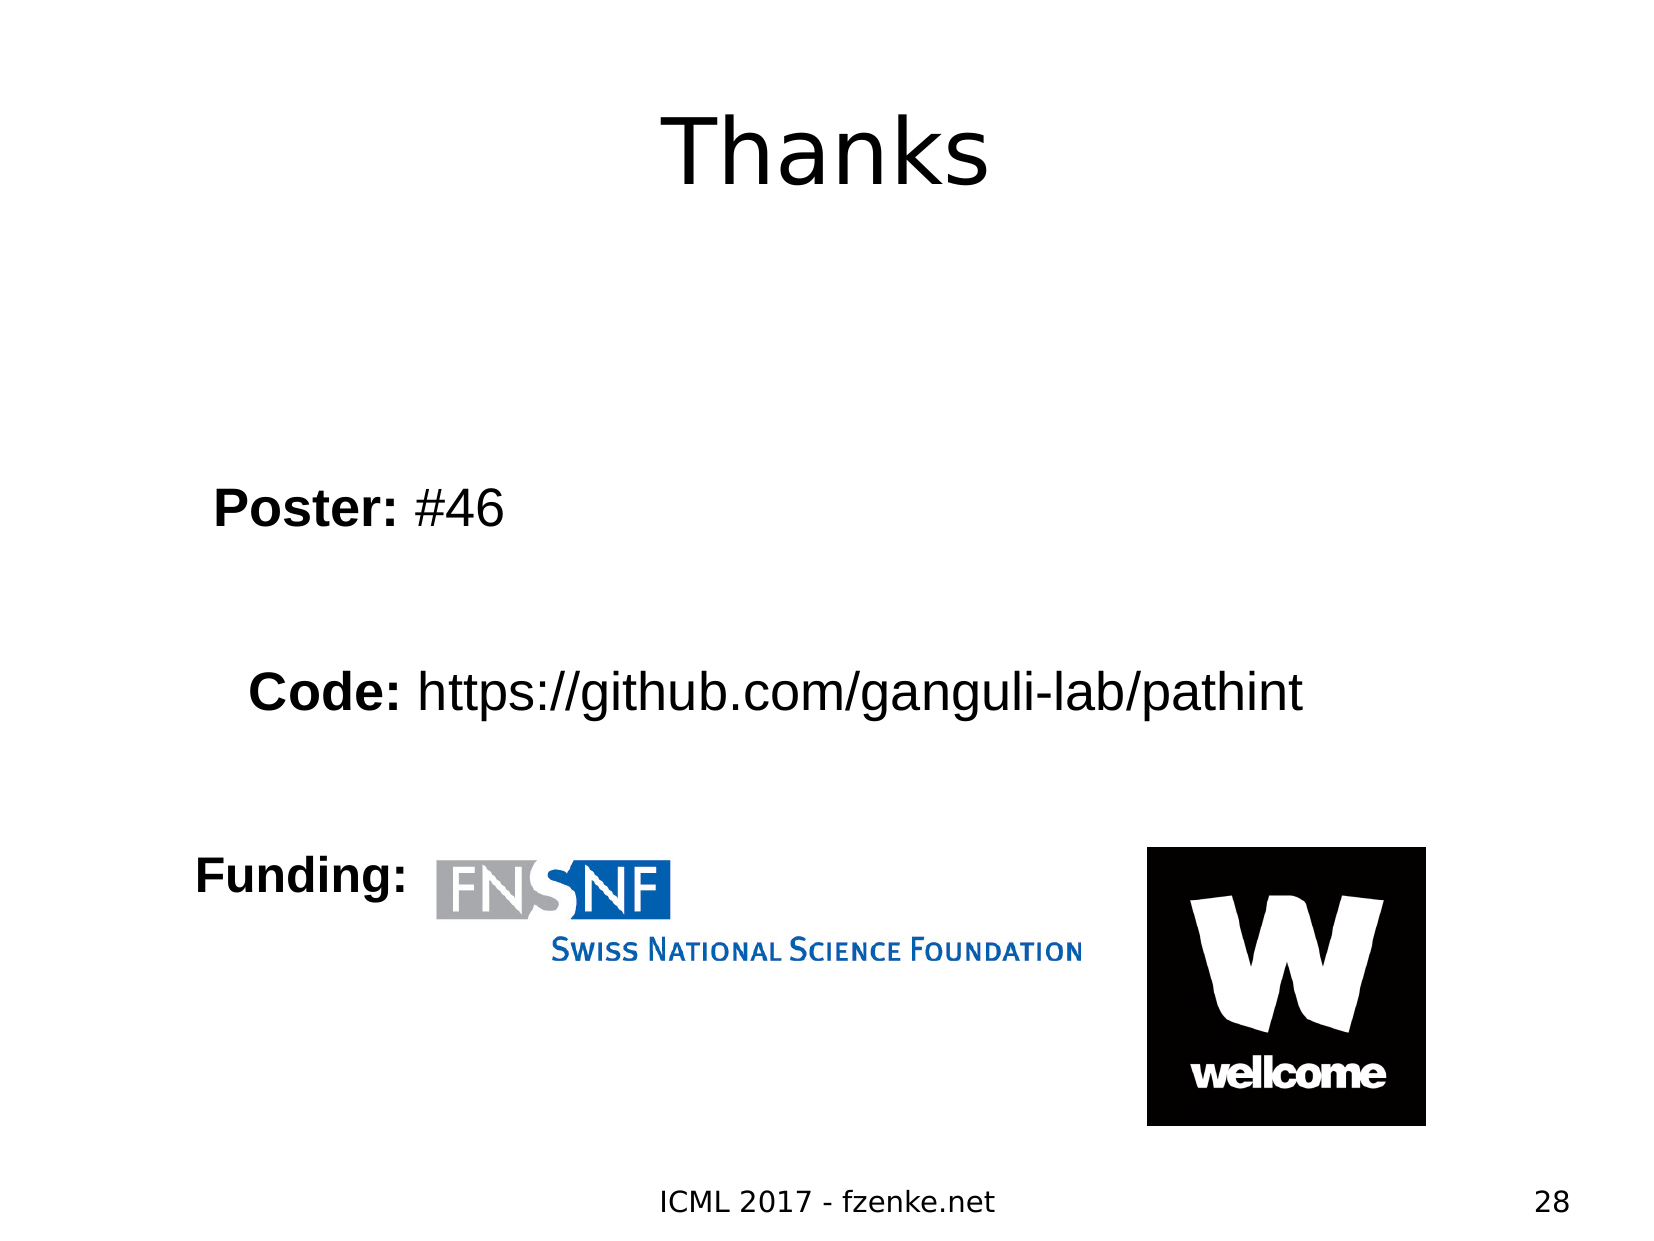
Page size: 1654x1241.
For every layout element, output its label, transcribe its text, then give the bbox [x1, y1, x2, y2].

title Thanks [82, 49, 1571, 257]
text_box Funding: [180, 840, 721, 921]
picture [435, 856, 1081, 961]
text_box Poster: #46 [198, 470, 1174, 546]
text_box Code: https://github.com/ganguli-lab/pathint [234, 654, 1351, 791]
picture [1147, 847, 1426, 1126]
